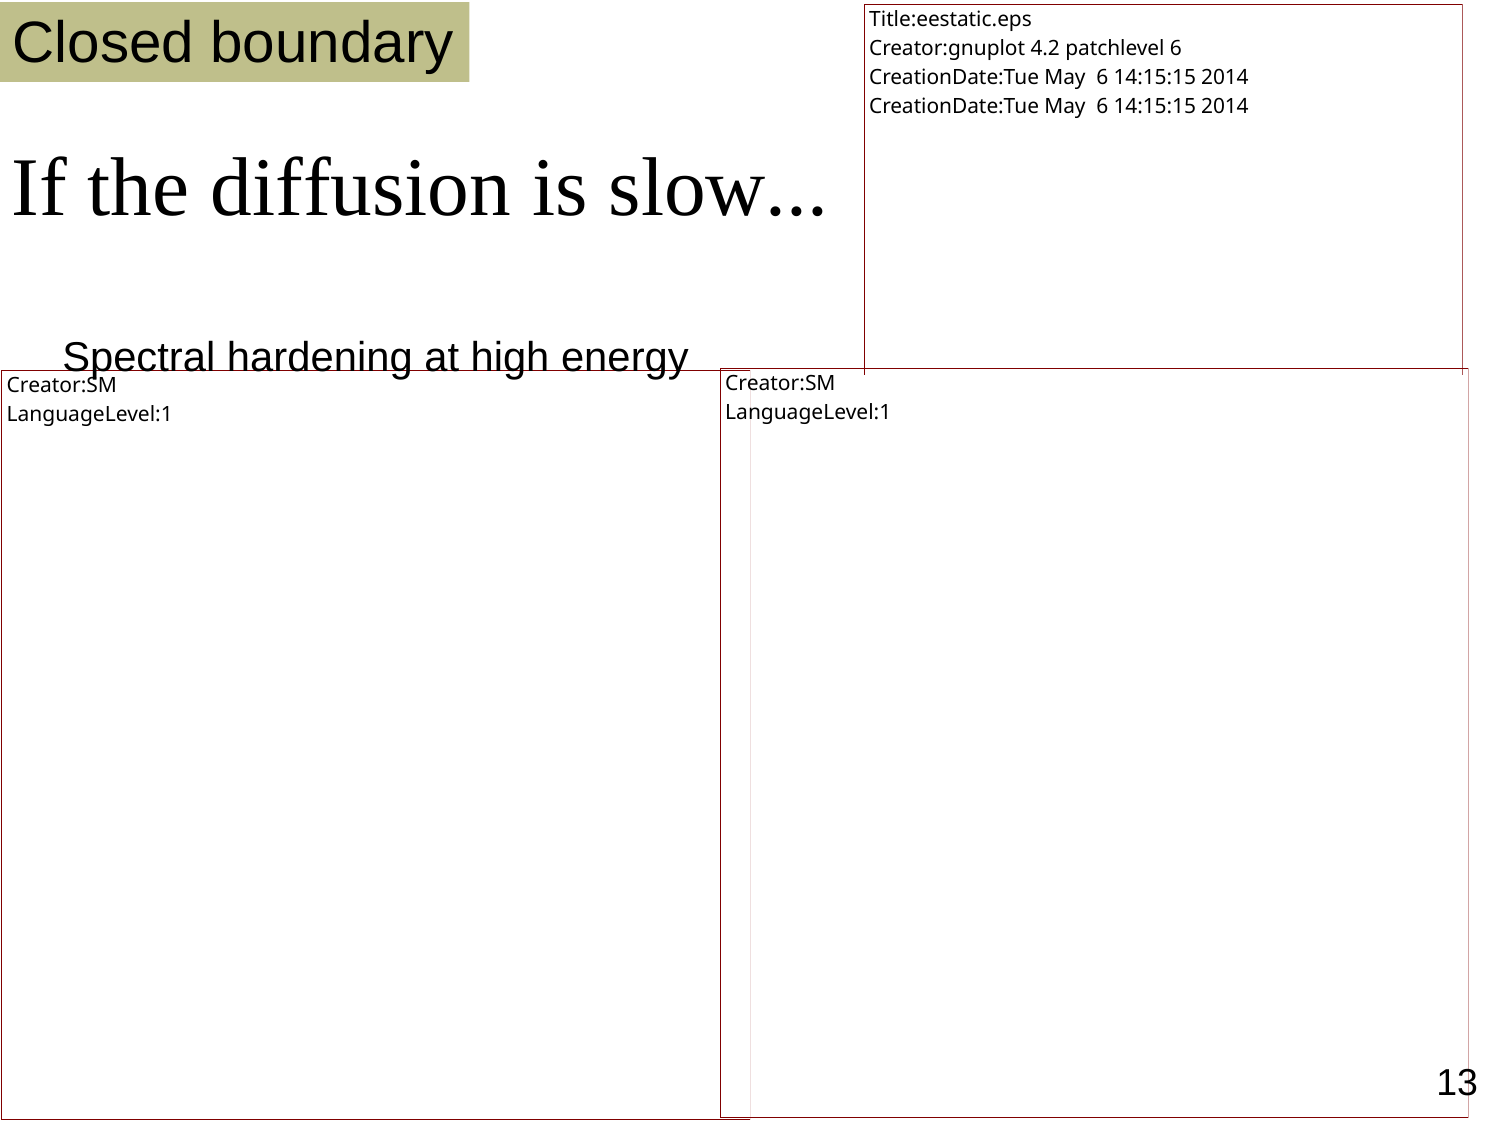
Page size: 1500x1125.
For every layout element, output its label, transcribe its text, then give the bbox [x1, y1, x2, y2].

title If the diffusion is slow... [3, 93, 837, 282]
text_box <number> [1356, 1054, 1500, 1125]
text_box Closed boundary [0, 2, 470, 82]
text_box Spectral hardening at high energy [47, 326, 704, 388]
picture [0, 3, 1469, 1120]
